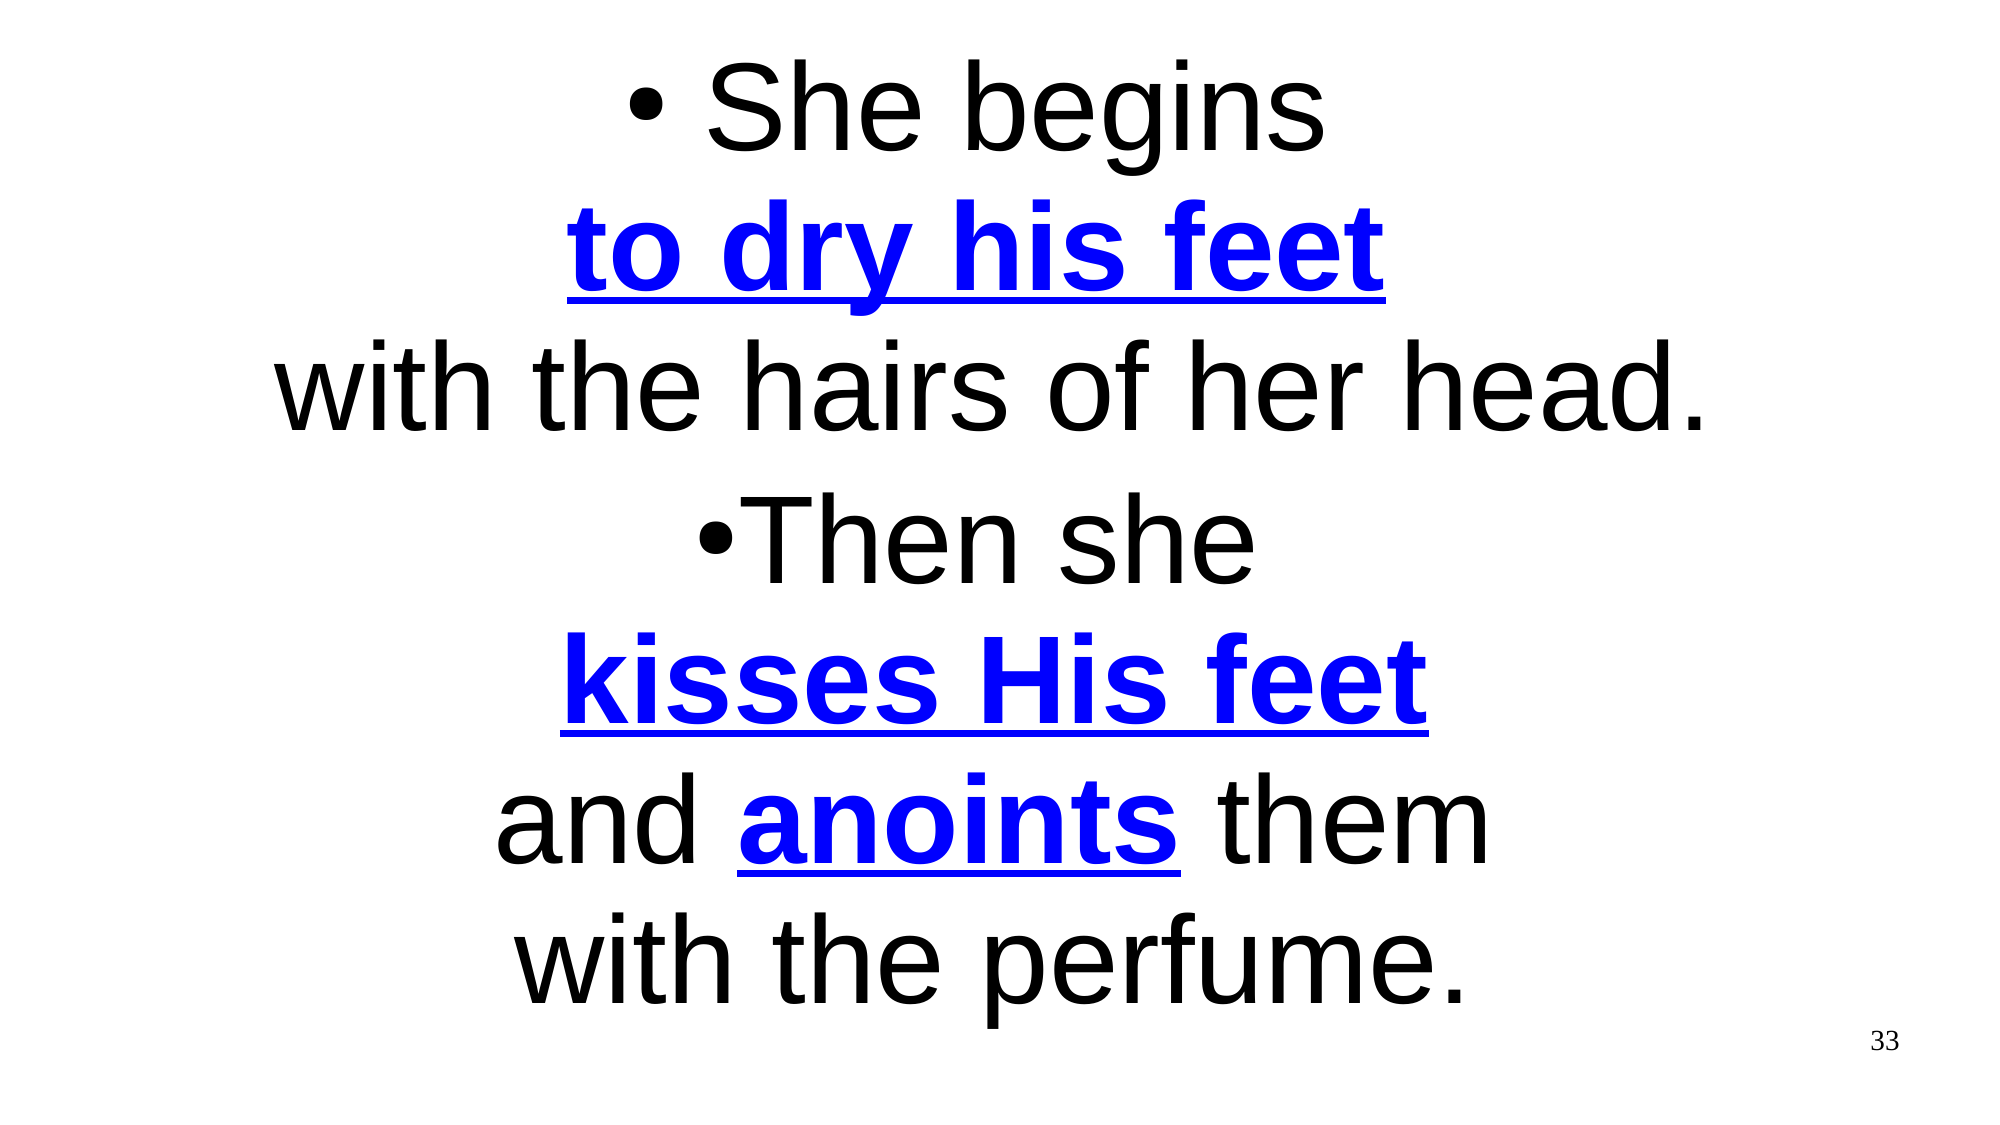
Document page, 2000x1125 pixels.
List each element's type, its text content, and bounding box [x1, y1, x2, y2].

list She begins to dry his feet with the hairs of her head. Then she kisses His feet and anoints them with the perfume. [37, 37, 1951, 1088]
